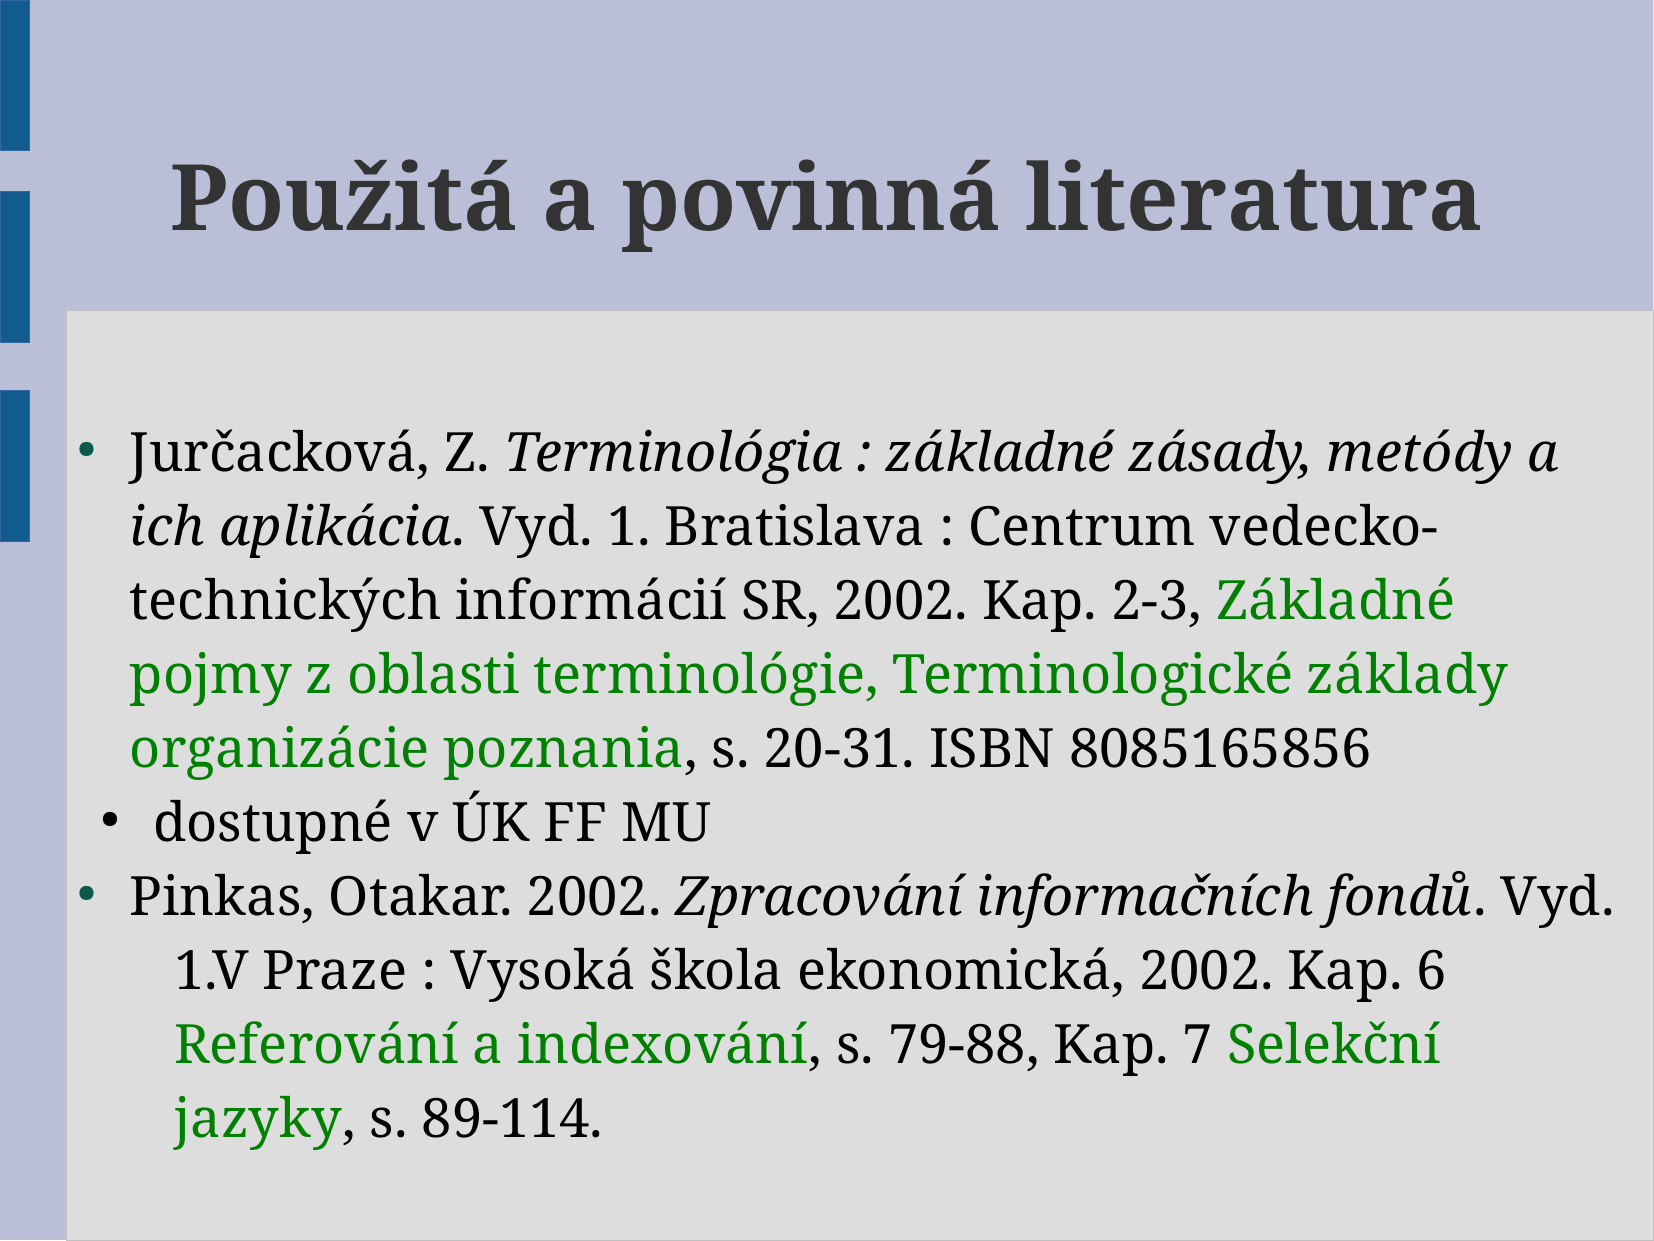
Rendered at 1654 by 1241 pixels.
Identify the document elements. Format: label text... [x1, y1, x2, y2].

title Použitá a povinná literatura [121, 98, 1534, 291]
list Jurčacková, Z. Terminológia : základné zásady, metódy a ich aplikácia. Vyd. 1. Bratislava : Centrum vedecko-technických informácií SR, 2002. Kap. 2-3, Základné pojmy z oblasti terminológie, Terminologické základy organizácie poznania, s. 20-31. ISBN 8085165856 dostupné v ÚK FF MU Pinkas, Otakar. 2002. Zpracování informačních fondů. Vyd. 1.V Praze : Vysoká škola ekonomická, 2002. Kap. 6 Referování a indexování, s. 79-88, Kap. 7 Selekční jazyky, s. 89-114. [59, 413, 1625, 1181]
